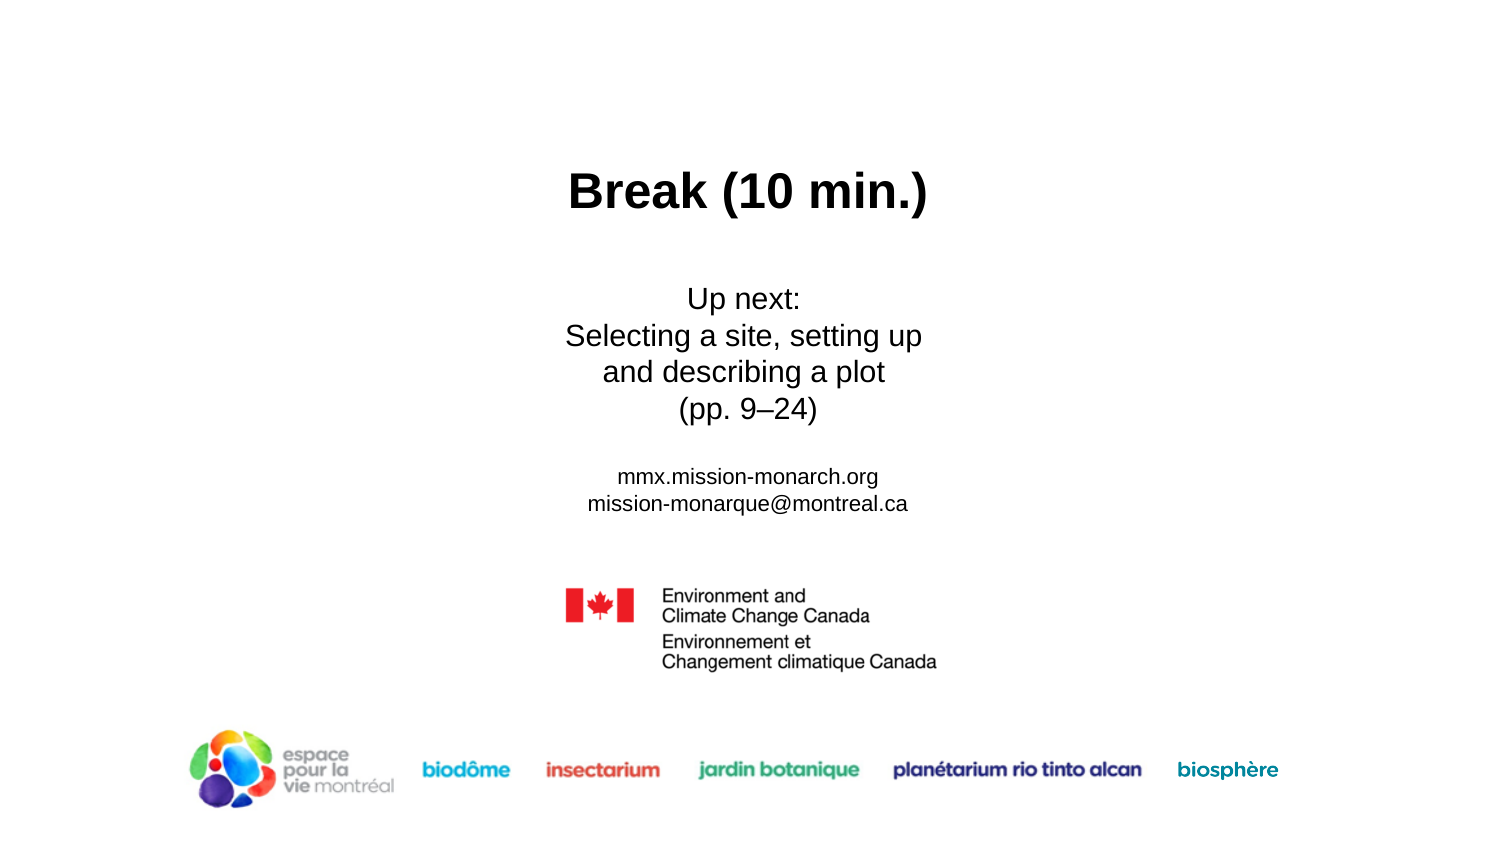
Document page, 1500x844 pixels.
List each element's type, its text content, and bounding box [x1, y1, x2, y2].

title Break (10 min.) Up next: Selecting a site, setting up and describing a plot (pp. 9–24) mmx.mission-monarch.org mission-monarque@montreal.ca [220, 140, 1277, 531]
picture [128, 550, 1373, 833]
